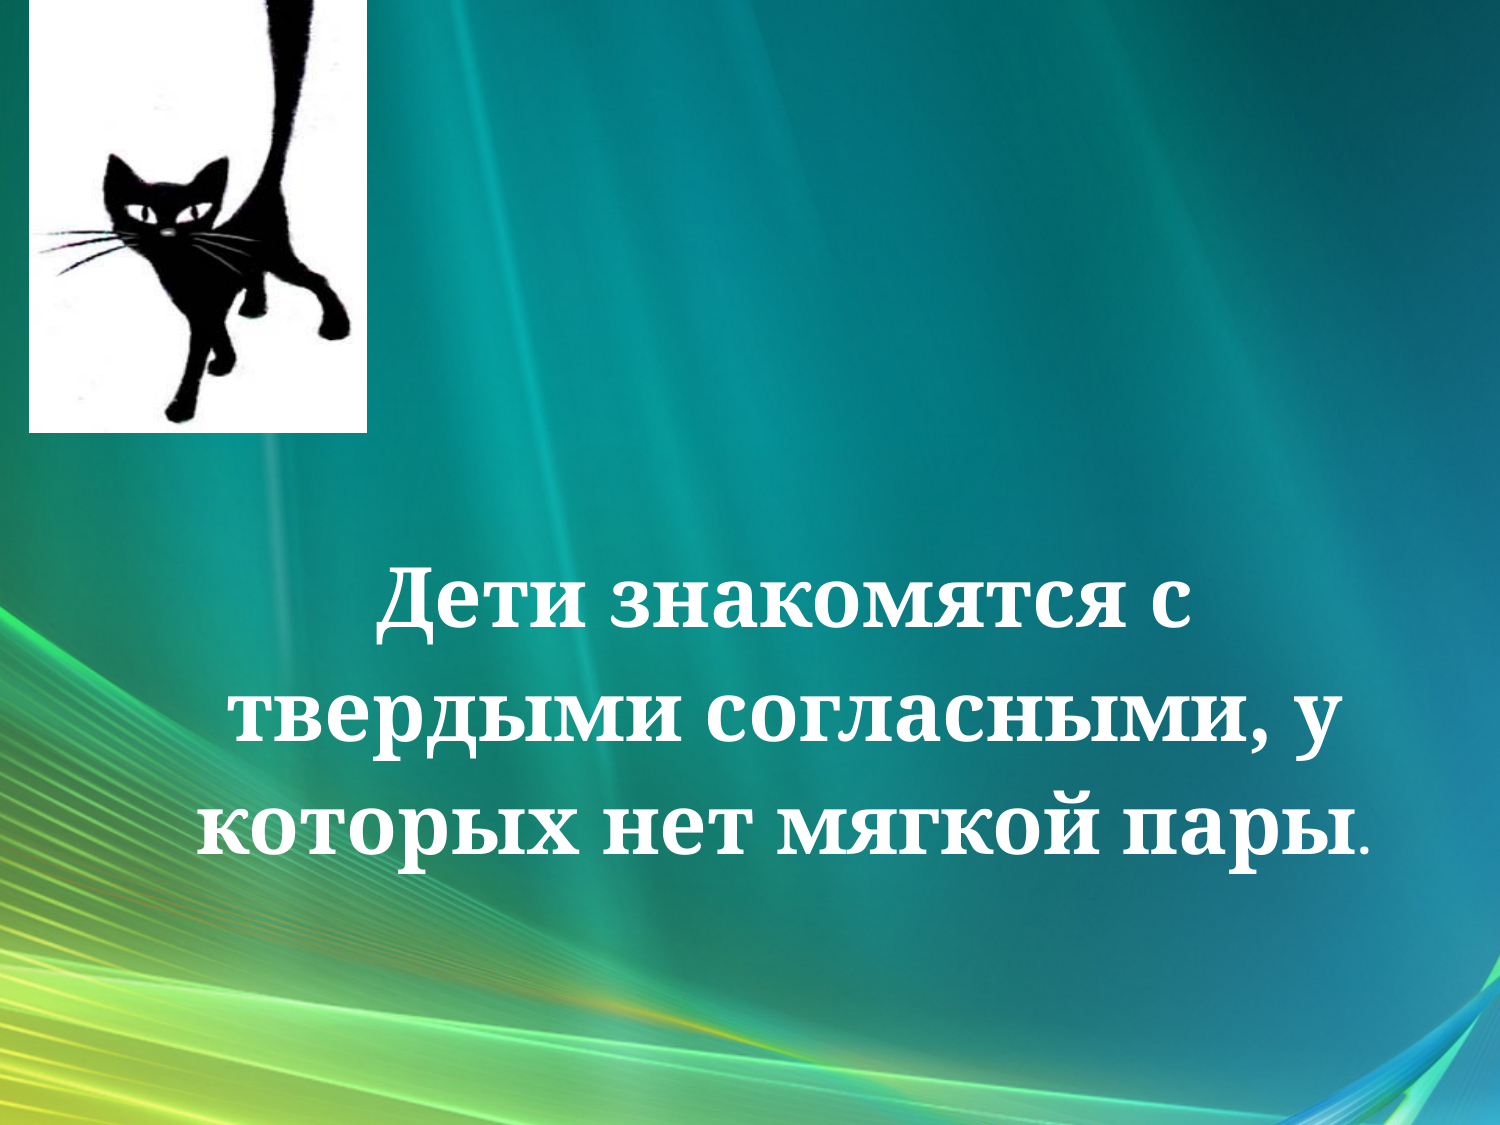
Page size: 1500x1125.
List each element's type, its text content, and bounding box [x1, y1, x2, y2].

text_box Дети знакомятся с твердыми согласными, у которых нет мягкой пары. [122, 531, 1447, 1058]
picture [0, 0, 1500, 1125]
